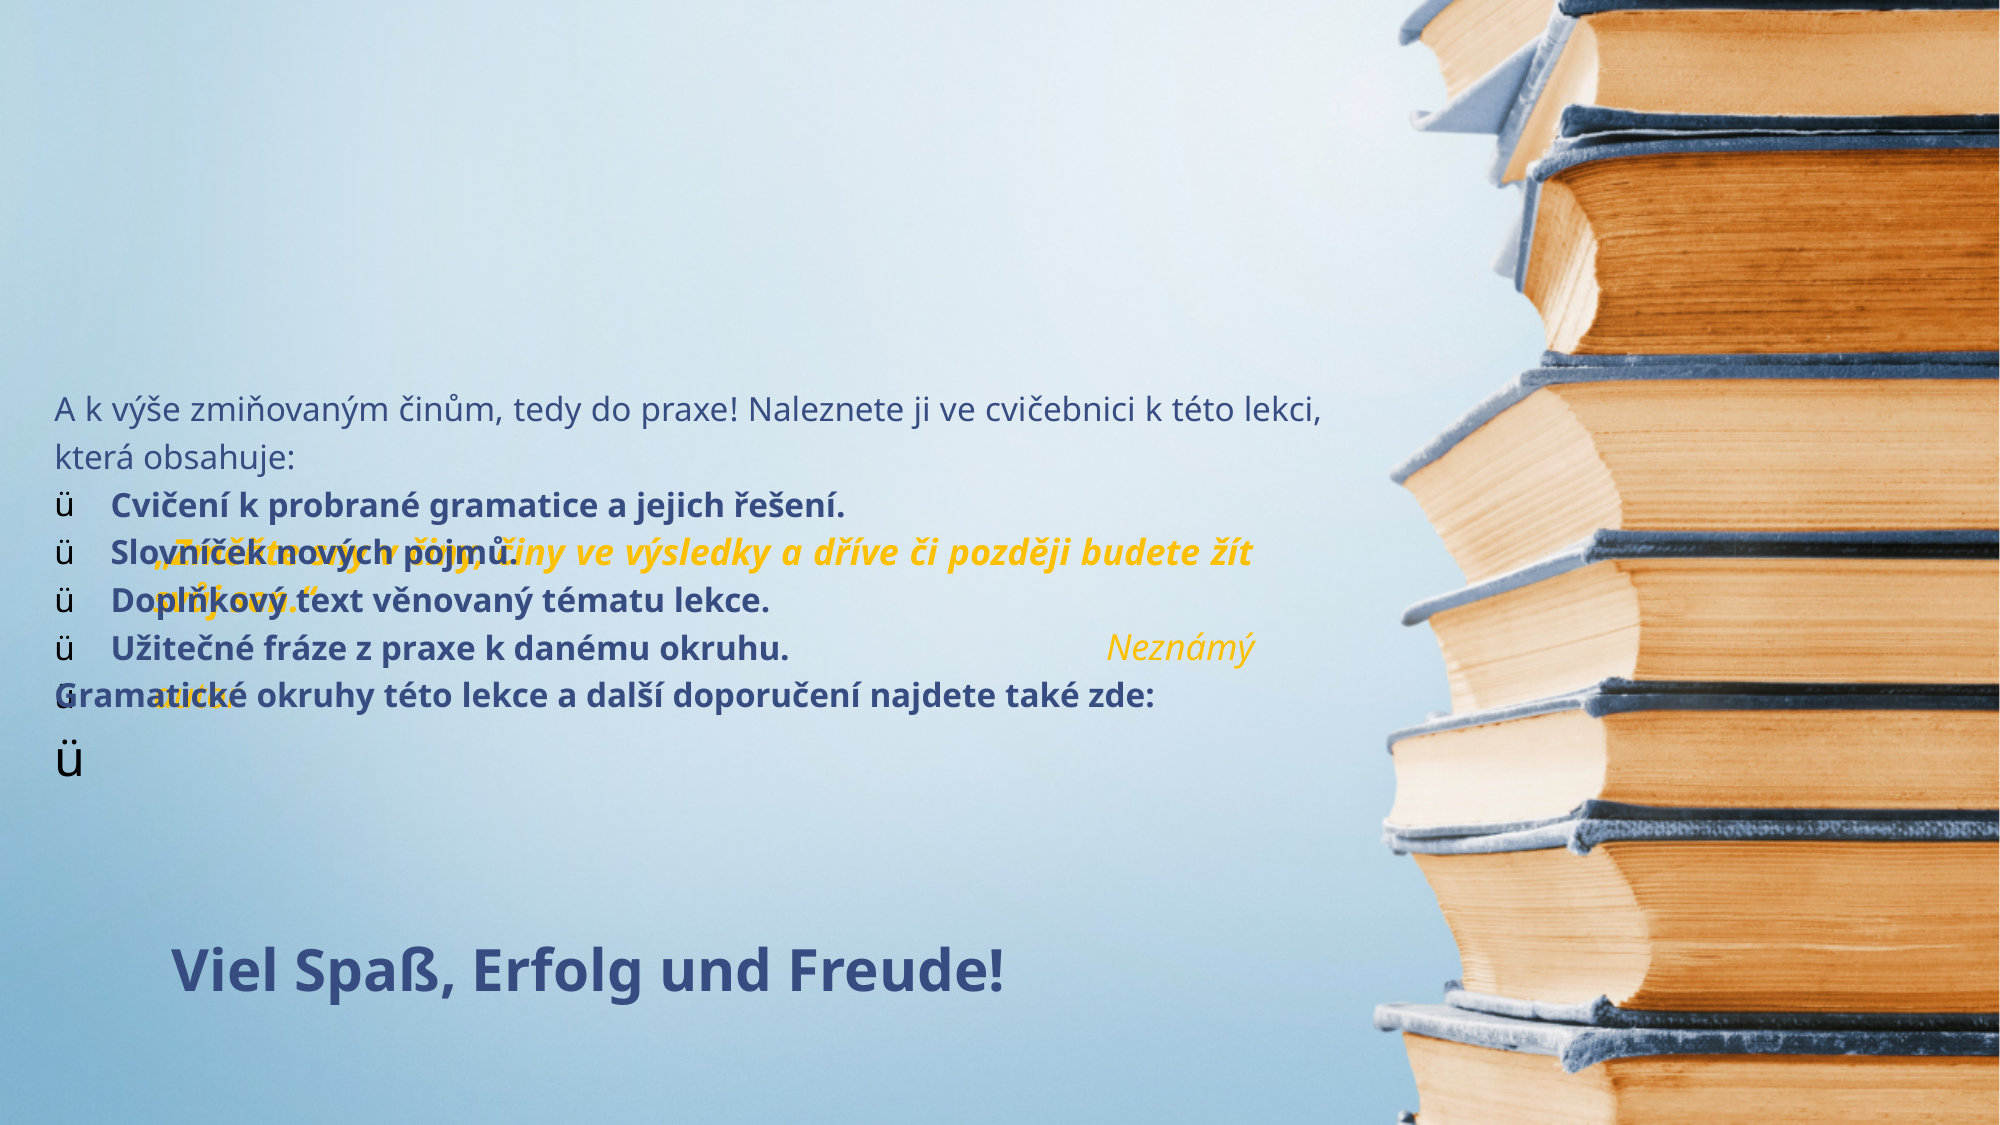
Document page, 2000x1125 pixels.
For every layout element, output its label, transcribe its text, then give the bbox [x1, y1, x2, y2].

text_box Viel Spaß, Erfolg und Freude! [151, 909, 1302, 1016]
list „Změňte sny v činy, činy ve výsledky a dříve či později budete žít svůj sen.“ Neznámý autor [34, 95, 1381, 289]
text_box A k výše zmiňovaným činům, tedy do praxe! Naleznete ji ve cvičebnici k této lekci, která obsahuje: Cvičení k probrané gramatice a jejich řešení. Slovníček nových pojmů. Doplňkový text věnovaný tématu lekce. Užitečné fráze z praxe k danému okruhu. [34, 370, 1365, 706]
text_box Gramatické okruhy této lekce a další doporučení najdete také zde: [34, 616, 1272, 710]
